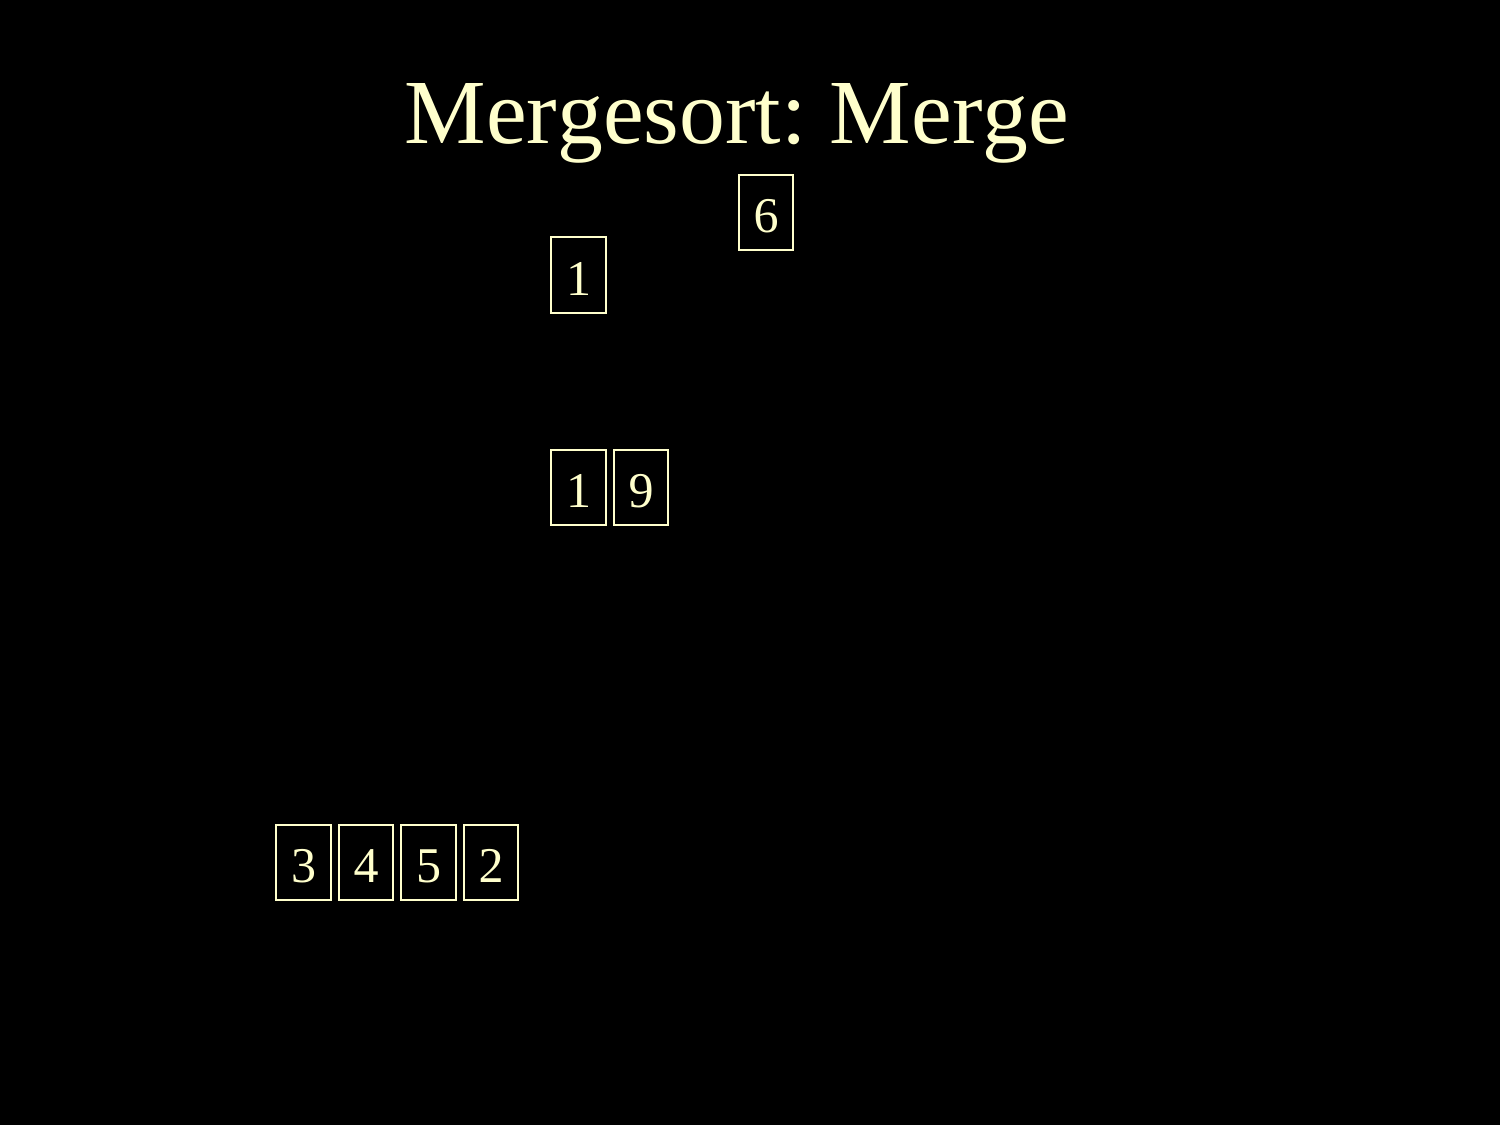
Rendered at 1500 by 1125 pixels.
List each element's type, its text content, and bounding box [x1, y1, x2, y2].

text_box 3 [276, 824, 331, 901]
text_box 4 [338, 824, 394, 901]
text_box 5 [401, 824, 456, 901]
text_box 9 [613, 449, 669, 526]
text_box 1 [551, 449, 606, 526]
text_box 2 [463, 824, 519, 901]
title Mergesort: Merge [8, 50, 1467, 176]
text_box 6 [738, 174, 794, 251]
text_box 1 [551, 237, 606, 313]
